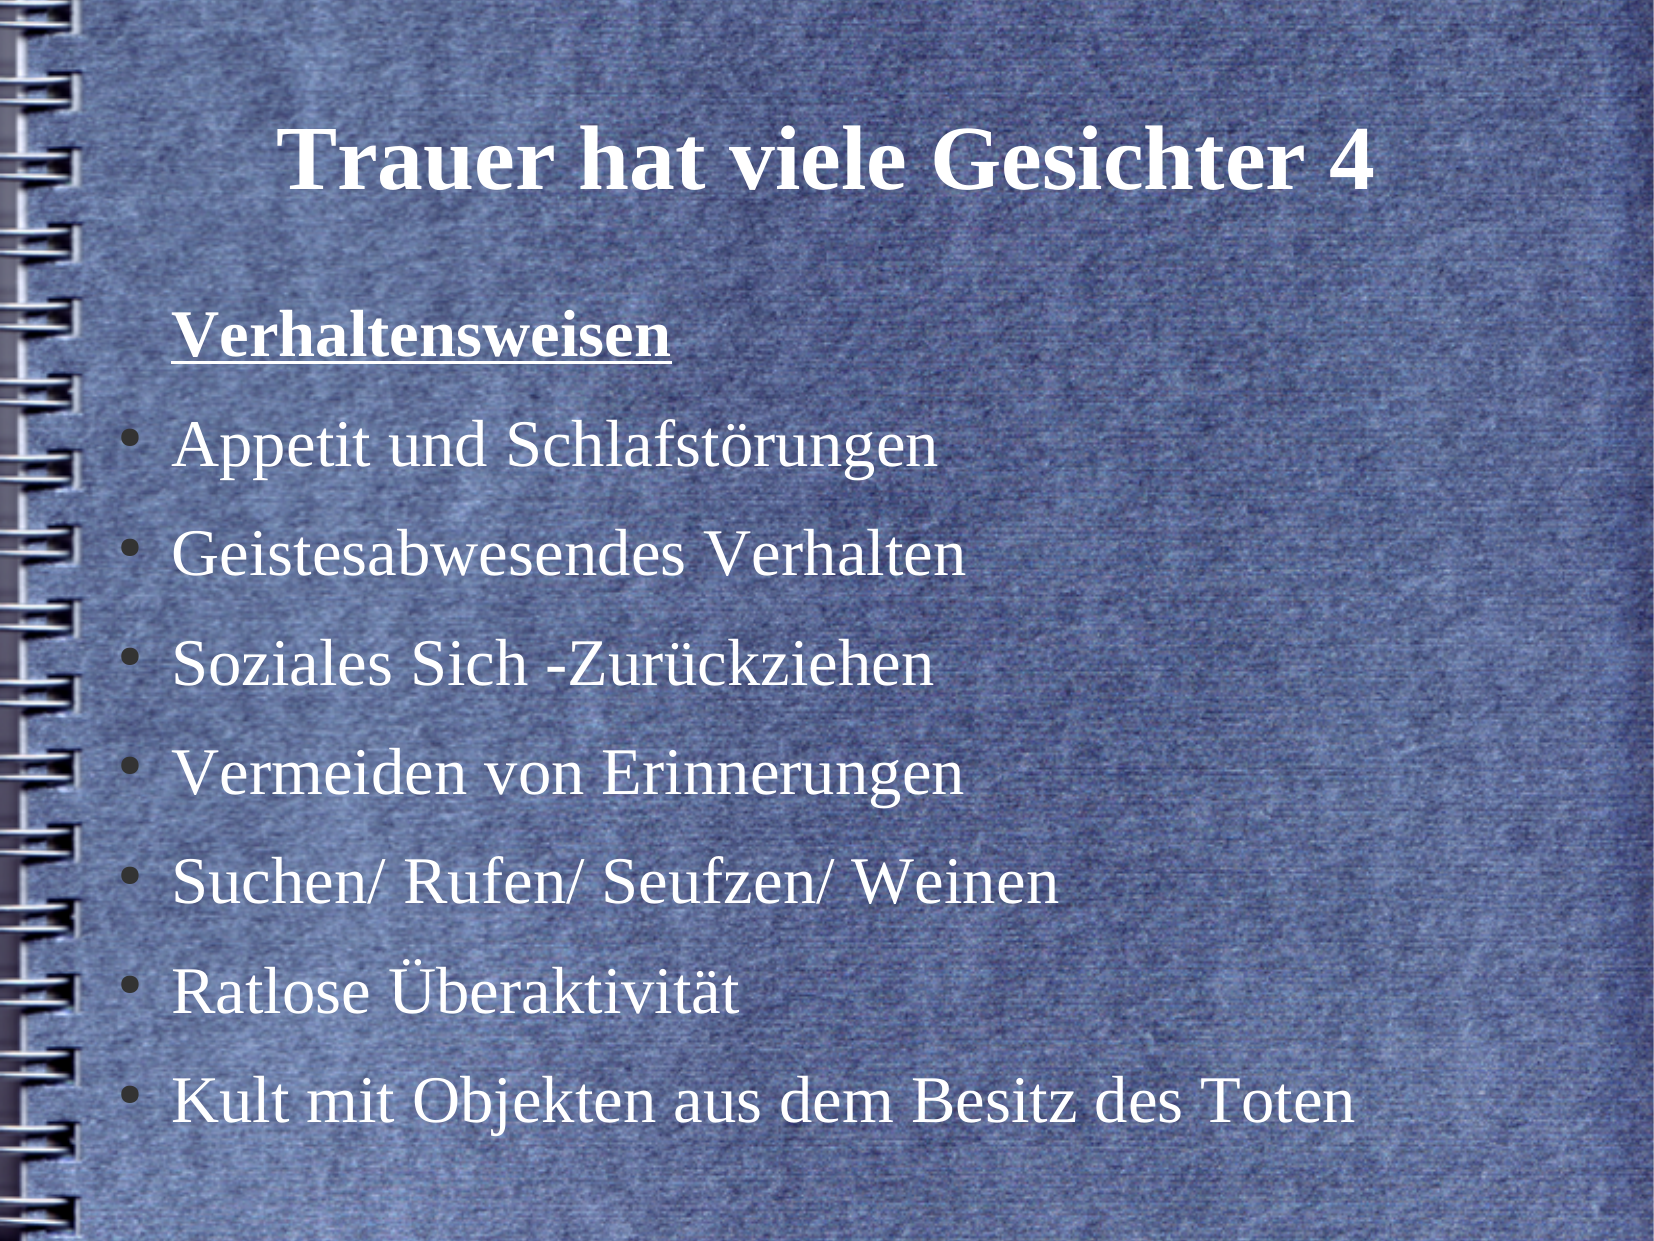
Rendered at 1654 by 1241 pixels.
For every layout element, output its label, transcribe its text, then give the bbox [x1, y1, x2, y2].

picture [0, 0, 1654, 1241]
title Trauer hat viele Gesichter 4 [82, 56, 1571, 250]
list Verhaltensweisen Appetit und Schlafstörungen Geistesabwesendes Verhalten Soziales Sich -Zurückziehen Vermeiden von Erinnerungen Suchen/ Rufen/ Seufzen/ Weinen Ratlose Überaktivität Kult mit Objekten aus dem Besitz des Toten [82, 290, 1571, 1094]
